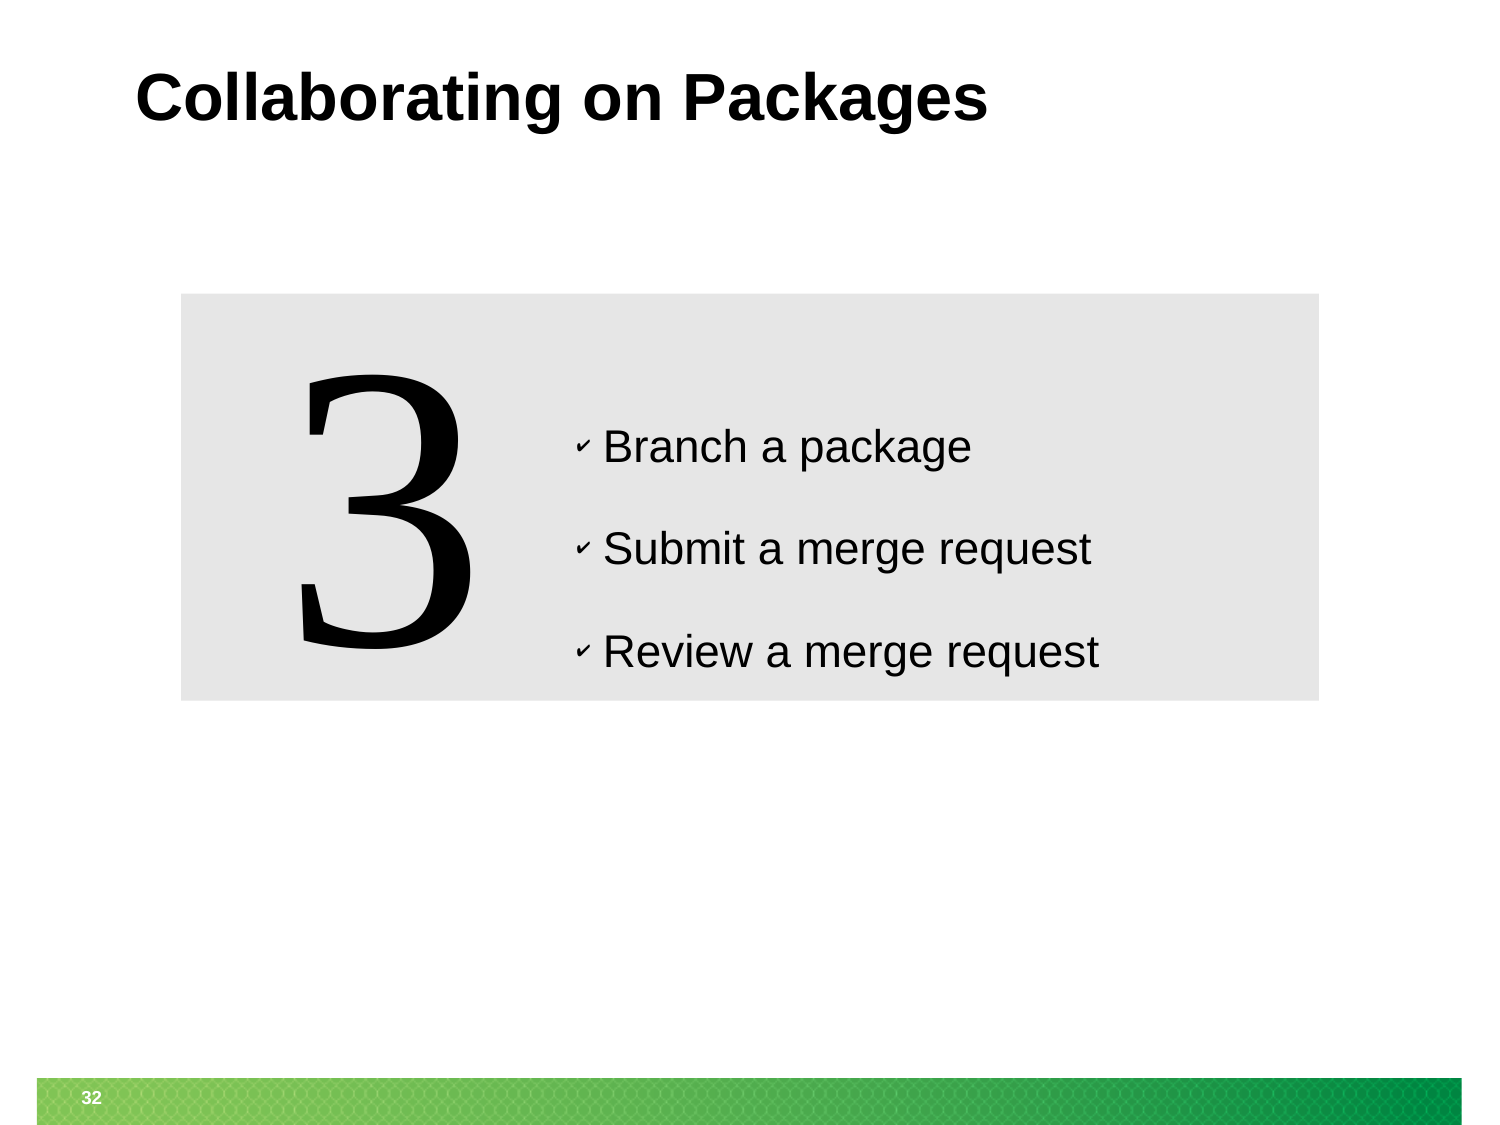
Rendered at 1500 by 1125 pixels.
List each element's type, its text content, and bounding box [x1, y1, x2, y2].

text_box [181, 293, 282, 701]
text_box 3 [282, 258, 534, 716]
text_box Branch a package Submit a merge request Review a merge request [576, 369, 1100, 626]
picture [36, 1078, 1462, 1125]
text_box [534, 293, 1319, 701]
title Collaborating on Packages [135, 41, 1372, 204]
